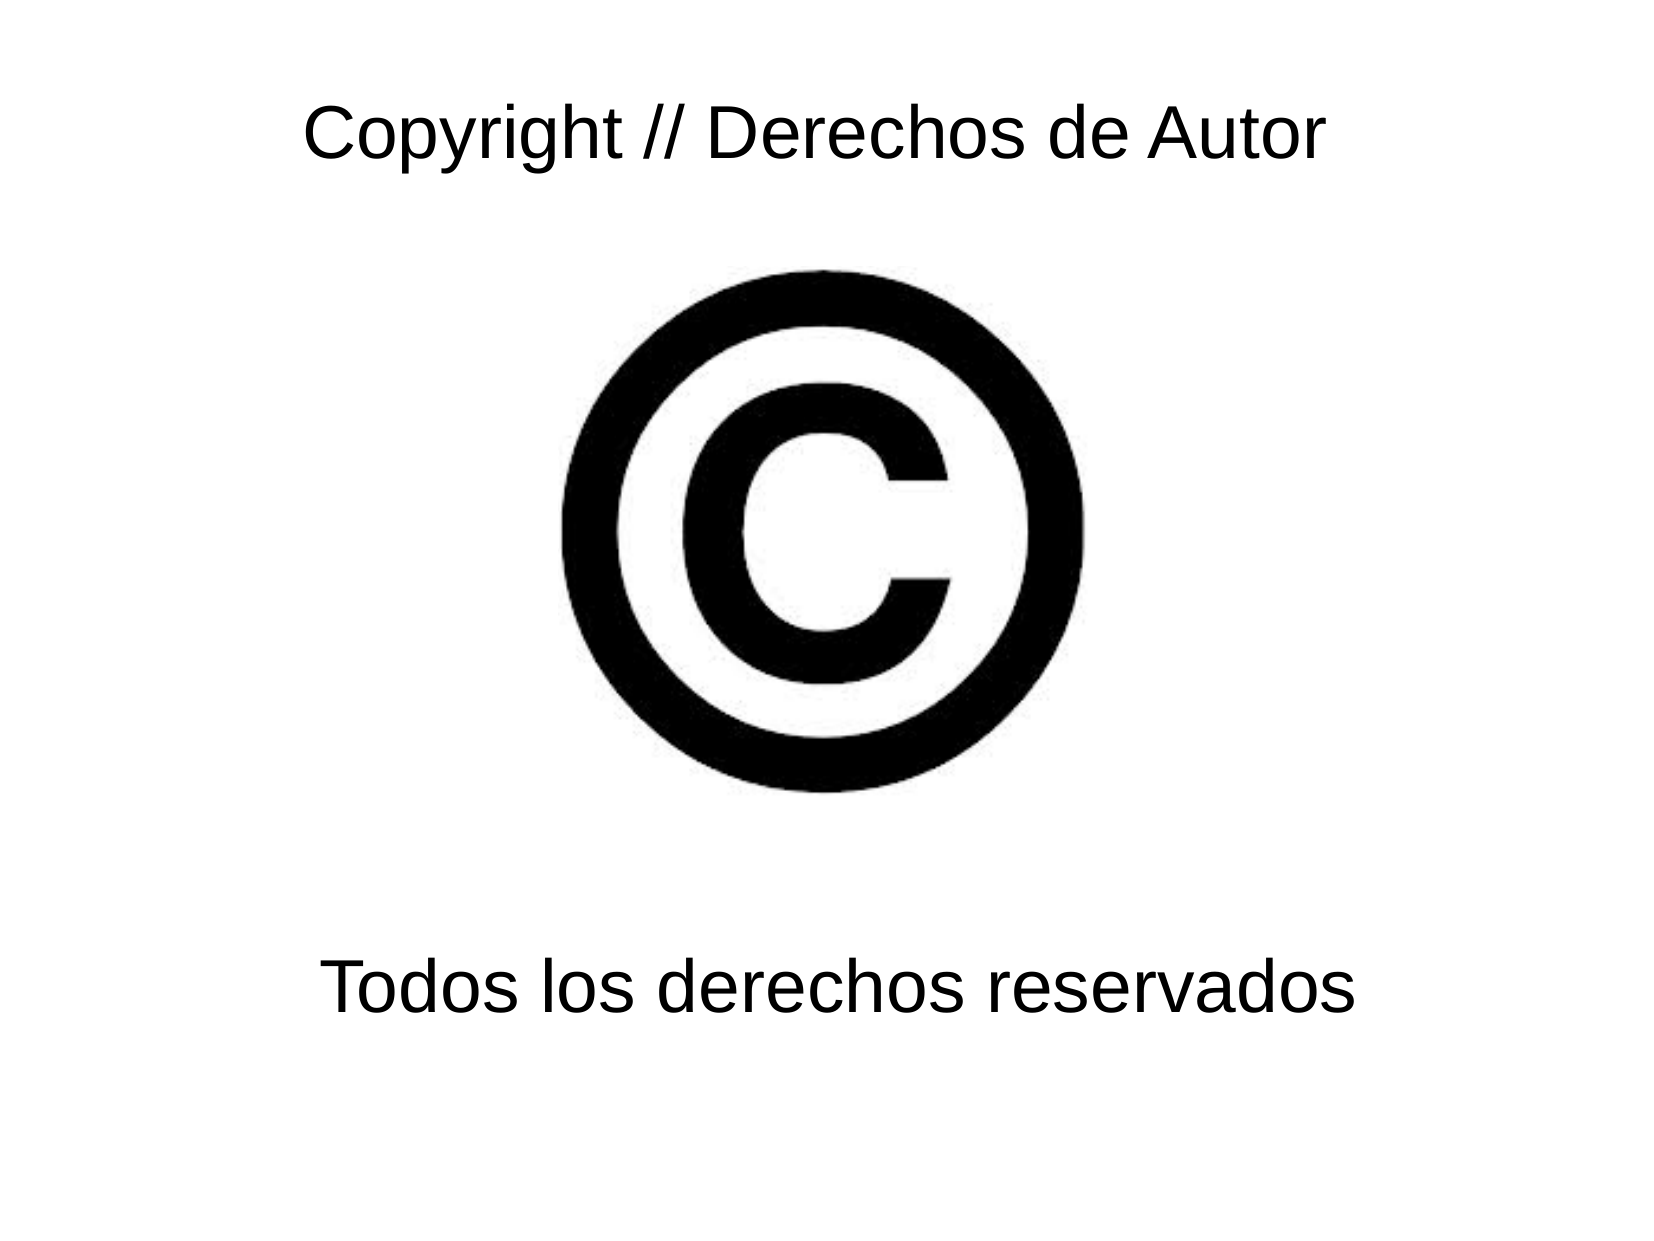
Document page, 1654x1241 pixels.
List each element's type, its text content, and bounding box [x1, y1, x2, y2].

text_box Copyright // Derechos de Autor [129, 82, 1501, 185]
text_box Todos los derechos reservados [153, 937, 1524, 1040]
picture [558, 266, 1090, 798]
